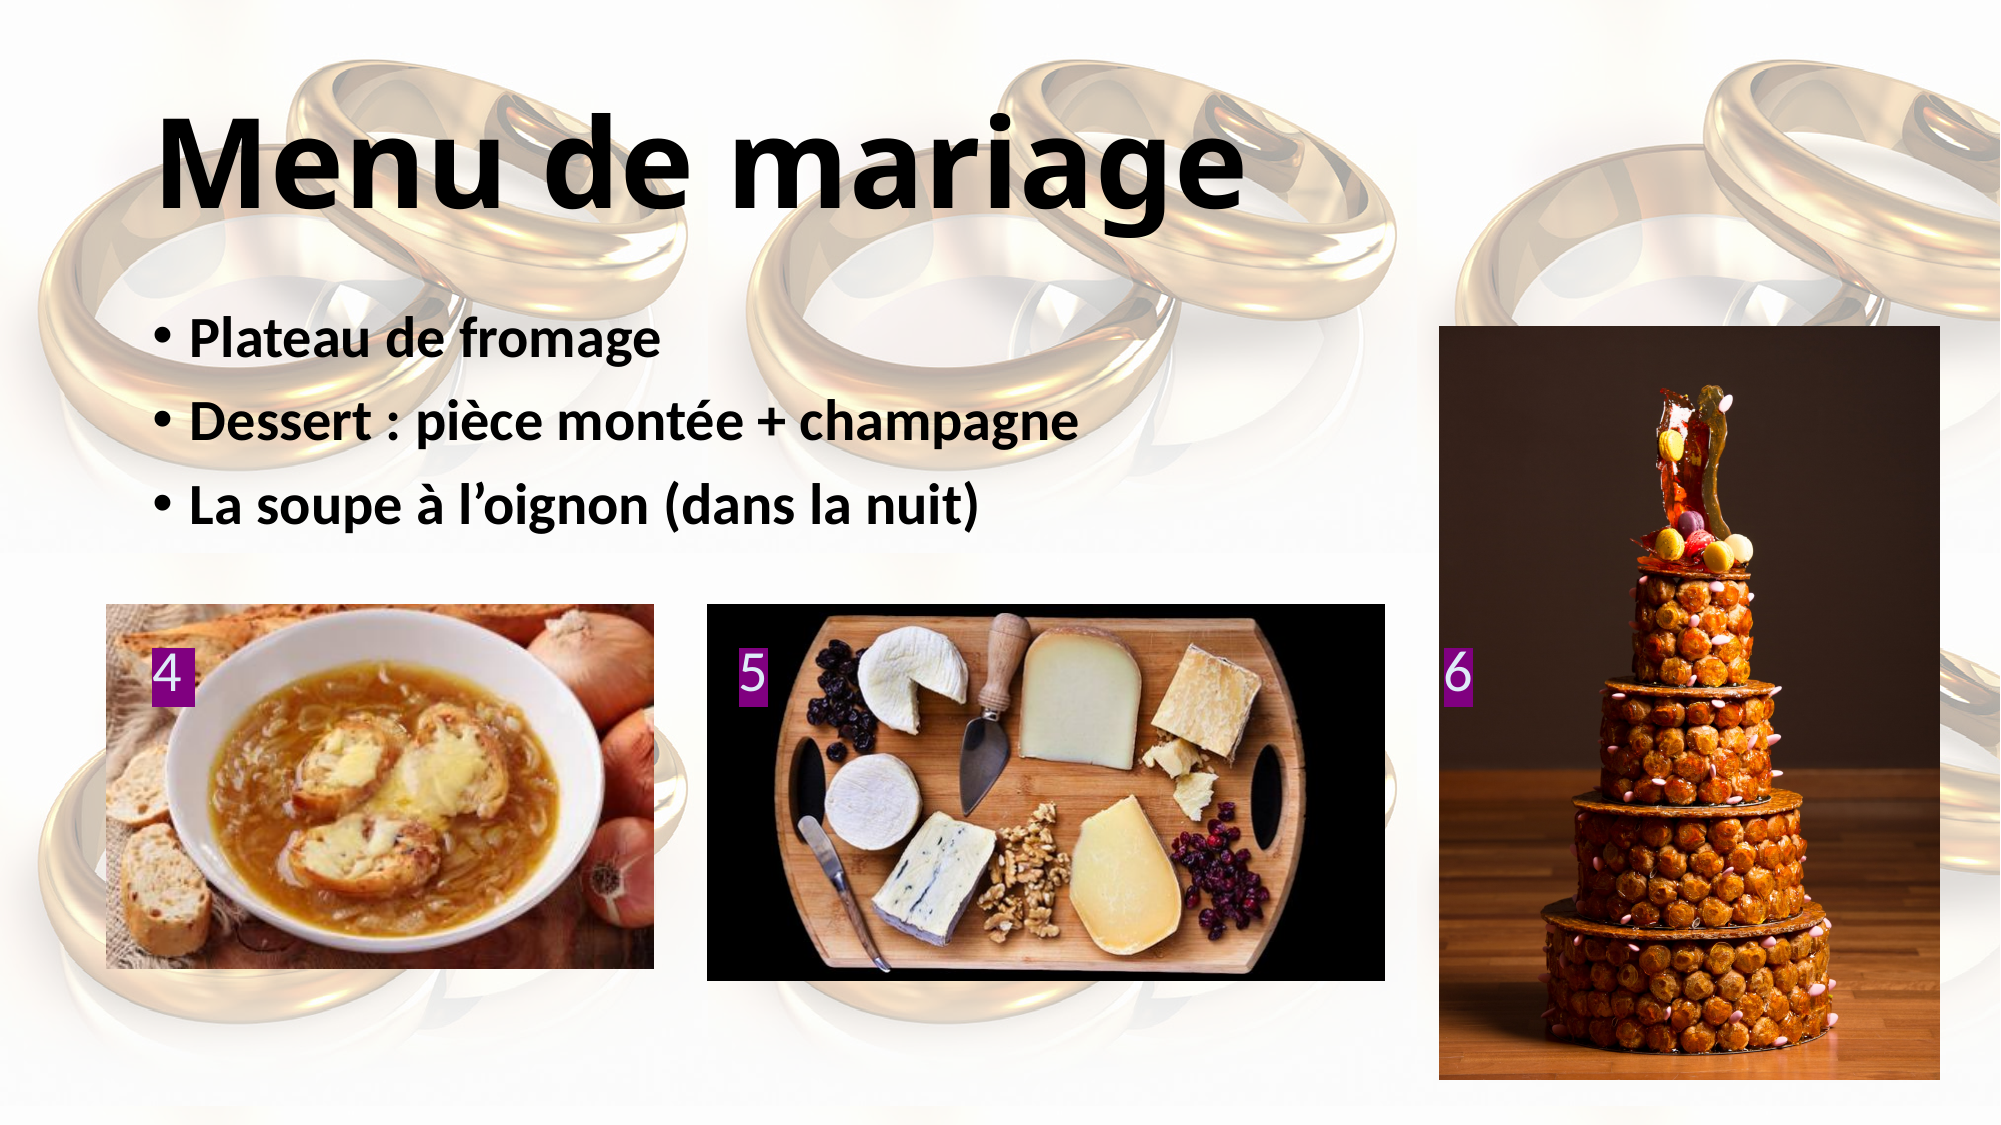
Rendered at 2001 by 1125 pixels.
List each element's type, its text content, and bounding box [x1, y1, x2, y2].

picture [1439, 327, 1940, 1080]
picture [106, 604, 137, 969]
list Plateau de fromage Dessert : pièce montée + champagne La soupe à l’oignon (dans la nuit) 4 5 6 [137, 299, 1863, 1014]
title Menu de mariage [137, 59, 1863, 278]
